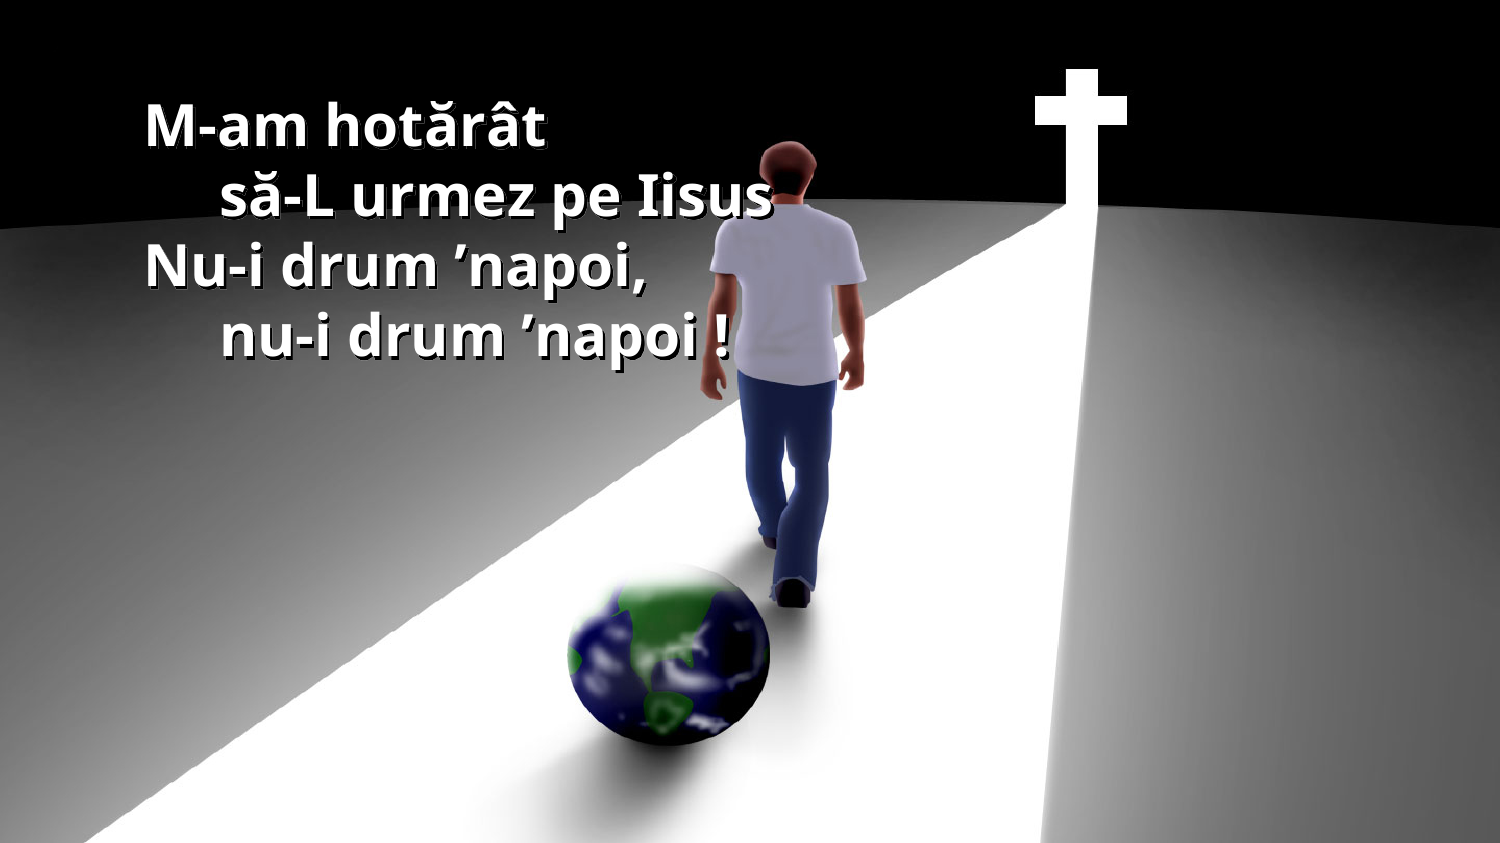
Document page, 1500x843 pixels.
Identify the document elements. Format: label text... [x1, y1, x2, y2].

picture [0, 0, 1500, 843]
text_box M-am hotărât să-L urmez pe Iisus Nu-i drum ’napoi, nu-i drum ’napoi ! [128, 80, 790, 377]
